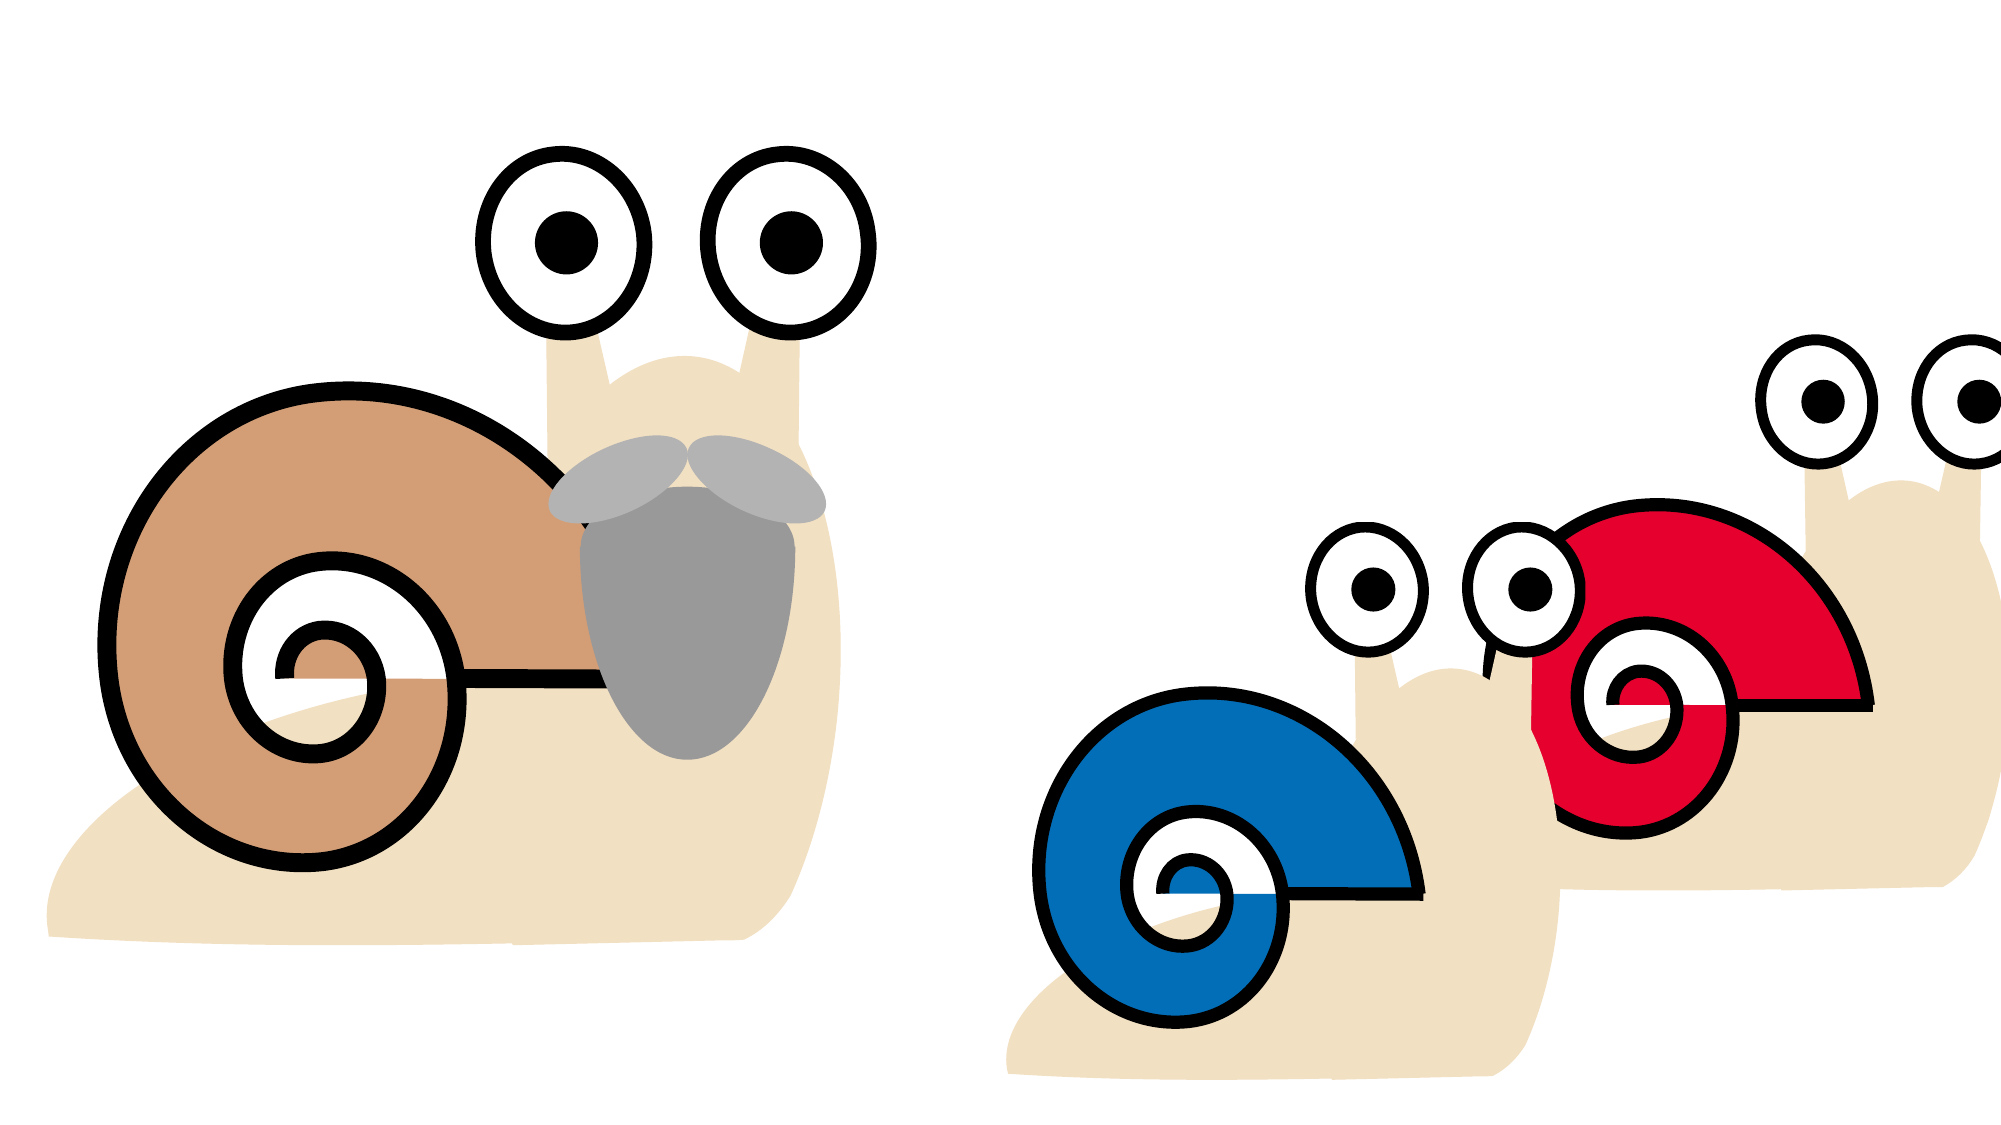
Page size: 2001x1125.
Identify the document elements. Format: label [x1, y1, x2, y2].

picture [45, 144, 877, 946]
picture [1005, 333, 2000, 1080]
